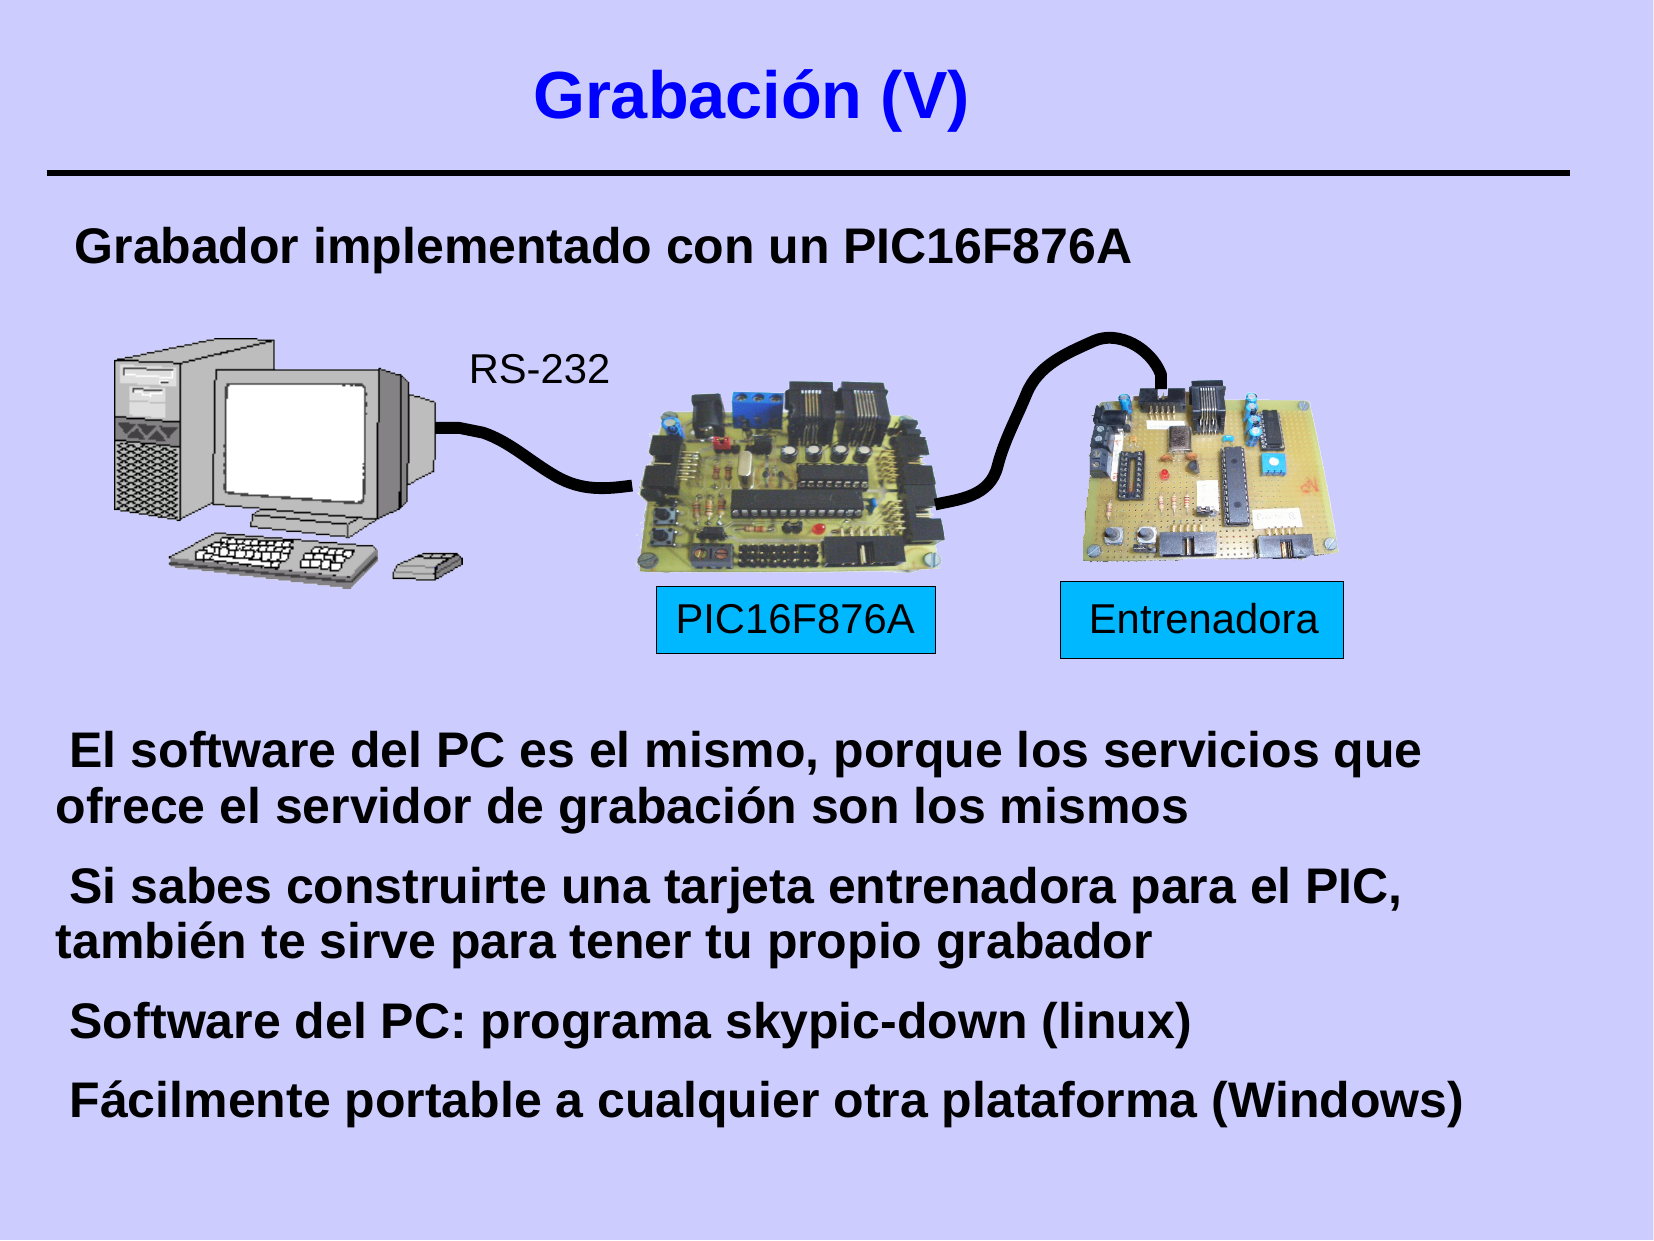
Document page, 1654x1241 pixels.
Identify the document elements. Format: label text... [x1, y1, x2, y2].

text_box RS-232 [468, 346, 613, 399]
text_box [656, 586, 936, 654]
picture [628, 381, 945, 573]
text_box [1060, 581, 1344, 659]
title Grabación (V) [114, 0, 1390, 178]
text_box PIC16F876A [675, 596, 918, 649]
picture [114, 338, 463, 589]
text_box Grabador implementado con un PIC16F876A [60, 217, 1532, 299]
text_box El software del PC es el mismo, porque los servicios que ofrece el servidor de grabación son los mismos Si sabes construirte una tarjeta entrenadora para el PIC, también te sirve para tener tu propio grabador Software del PC: programa skypic-down (linux) Fácilmente portable a cualquier otra plataforma (Windows) [55, 722, 1527, 1181]
picture [1083, 380, 1339, 563]
text_box Entrenadora [1088, 596, 1322, 649]
